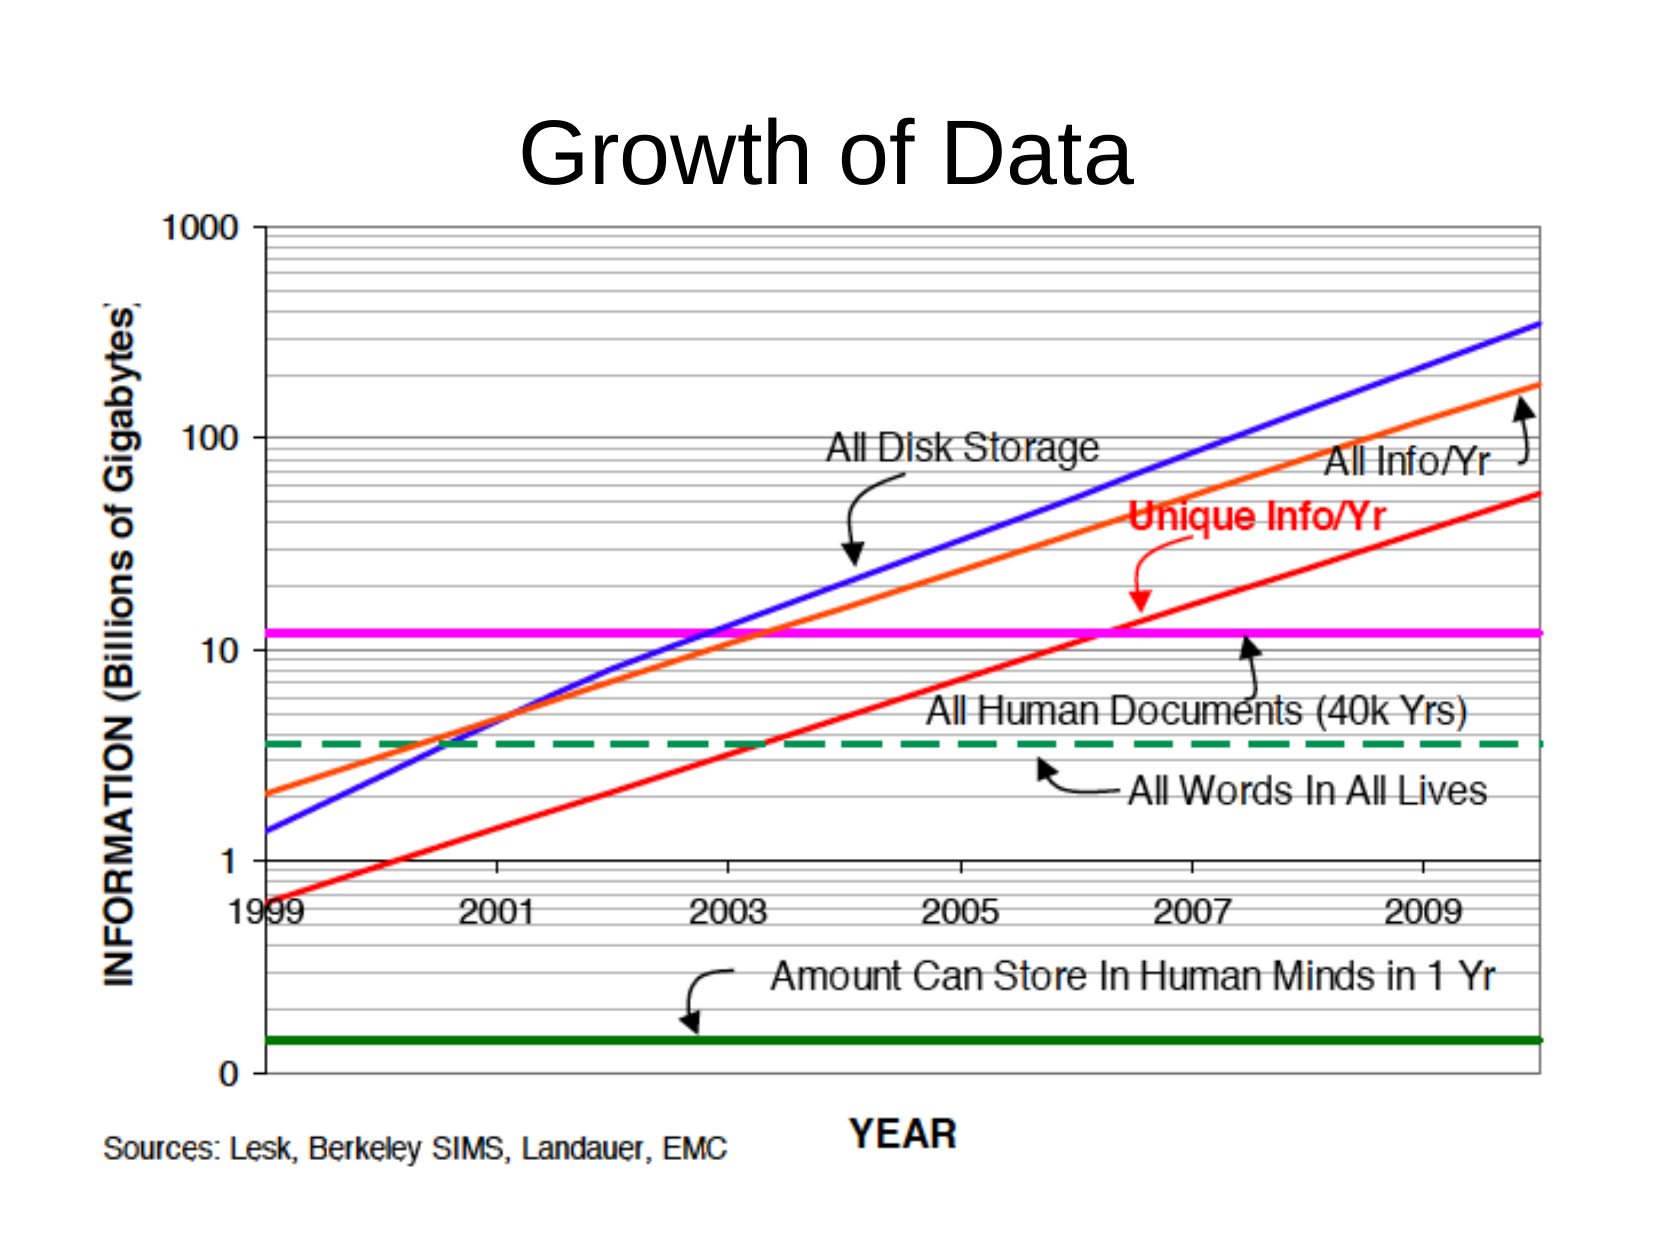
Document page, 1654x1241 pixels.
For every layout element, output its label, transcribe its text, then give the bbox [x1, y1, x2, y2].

picture [39, 199, 1615, 1208]
title Growth of Data [82, 49, 1571, 199]
